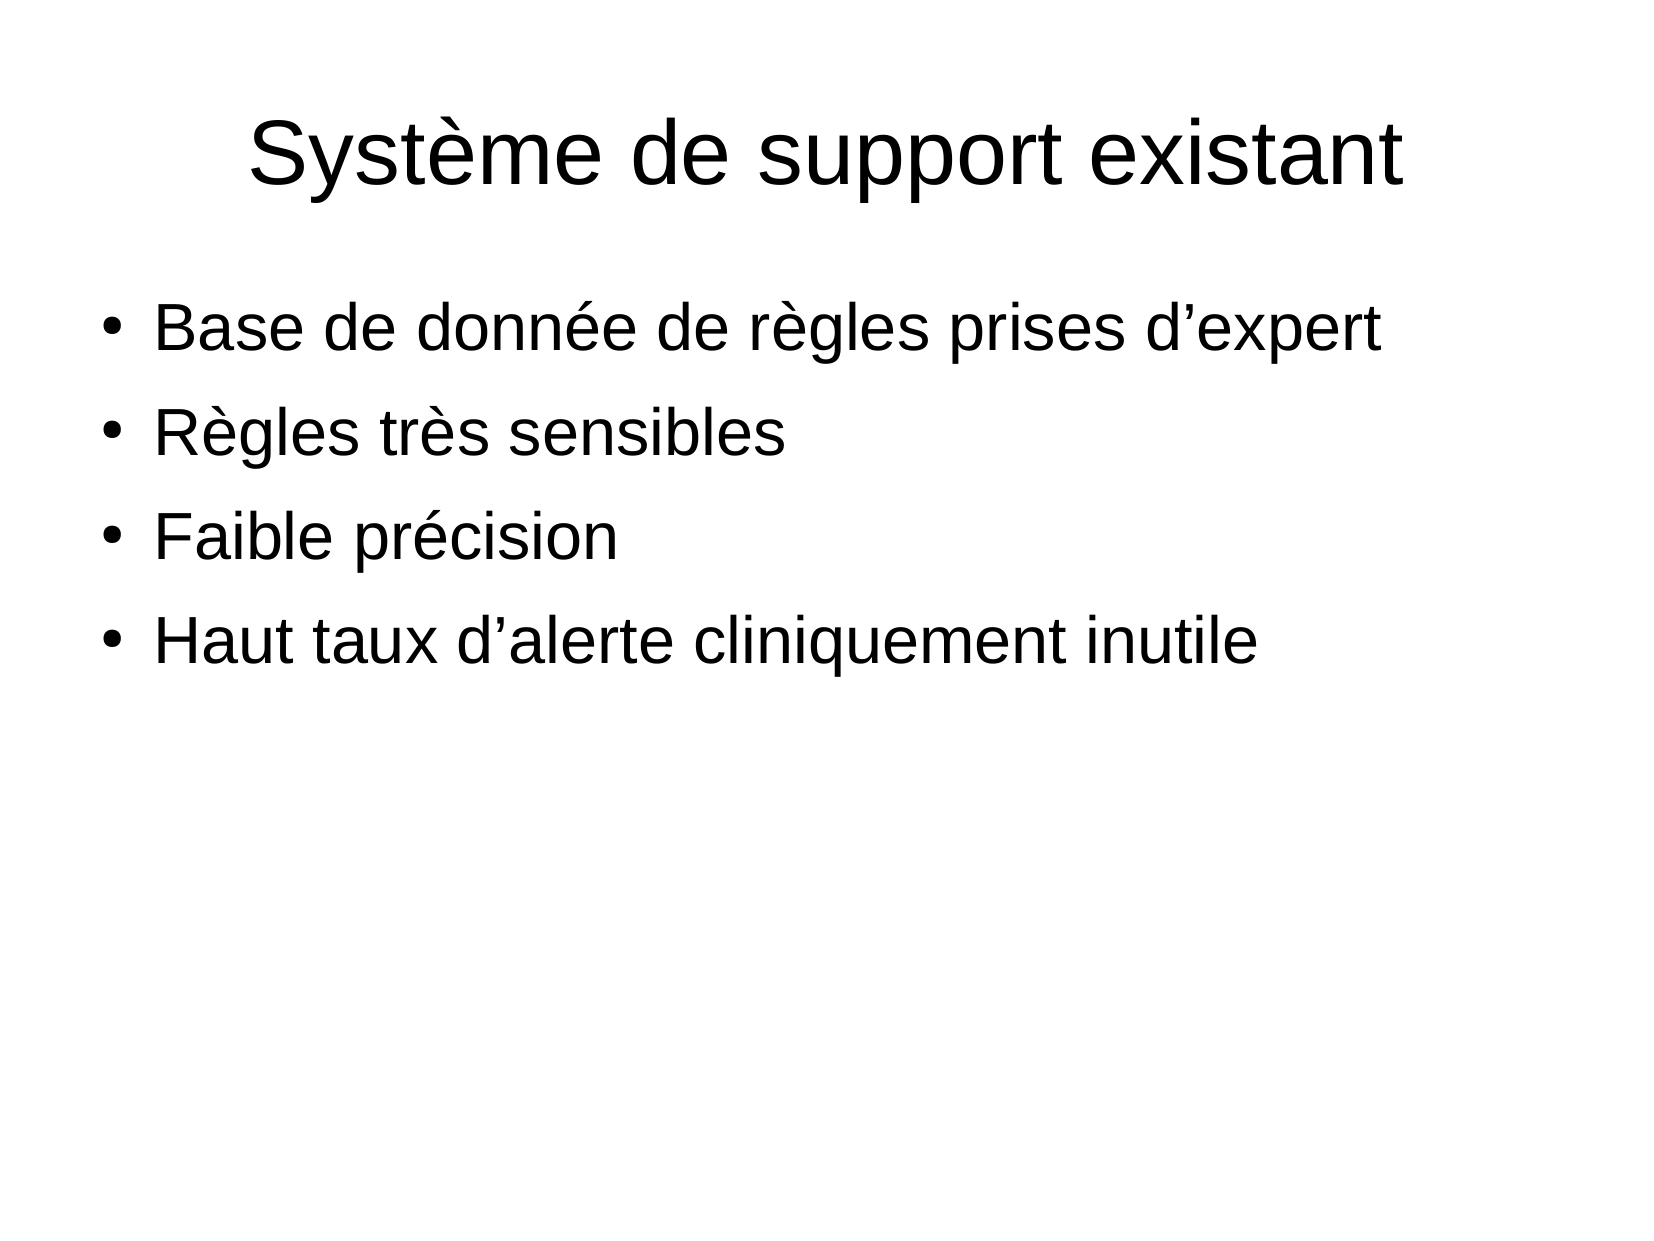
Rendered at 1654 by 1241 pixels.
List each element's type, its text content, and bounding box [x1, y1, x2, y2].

title Système de support existant [82, 49, 1571, 257]
list Base de donnée de règles prises d’expert Règles très sensibles Faible précision Haut taux d’alerte cliniquement inutile [82, 290, 1571, 1010]
